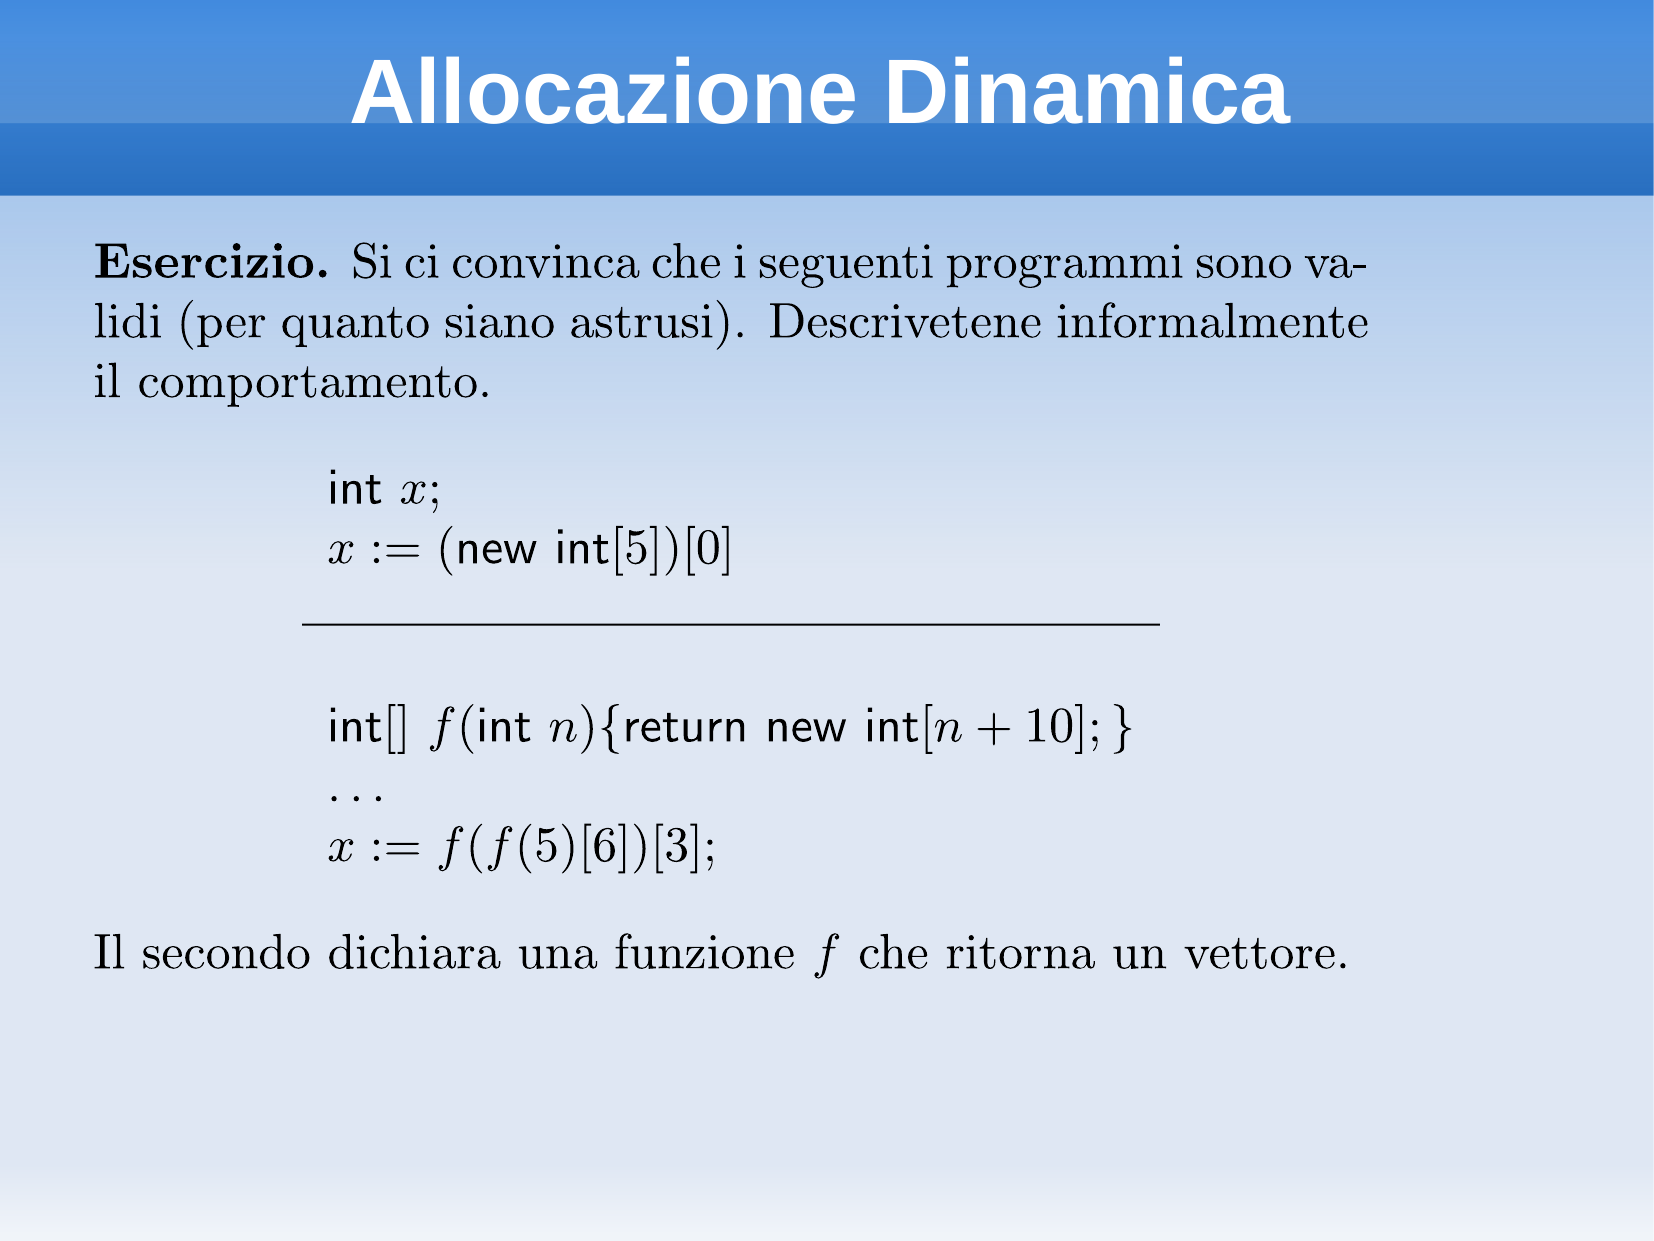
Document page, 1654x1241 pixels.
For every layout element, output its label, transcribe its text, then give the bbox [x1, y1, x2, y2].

text_box [93, 242, 1369, 979]
title Allocazione Dinamica [76, 0, 1565, 188]
picture [0, 0, 1654, 1241]
